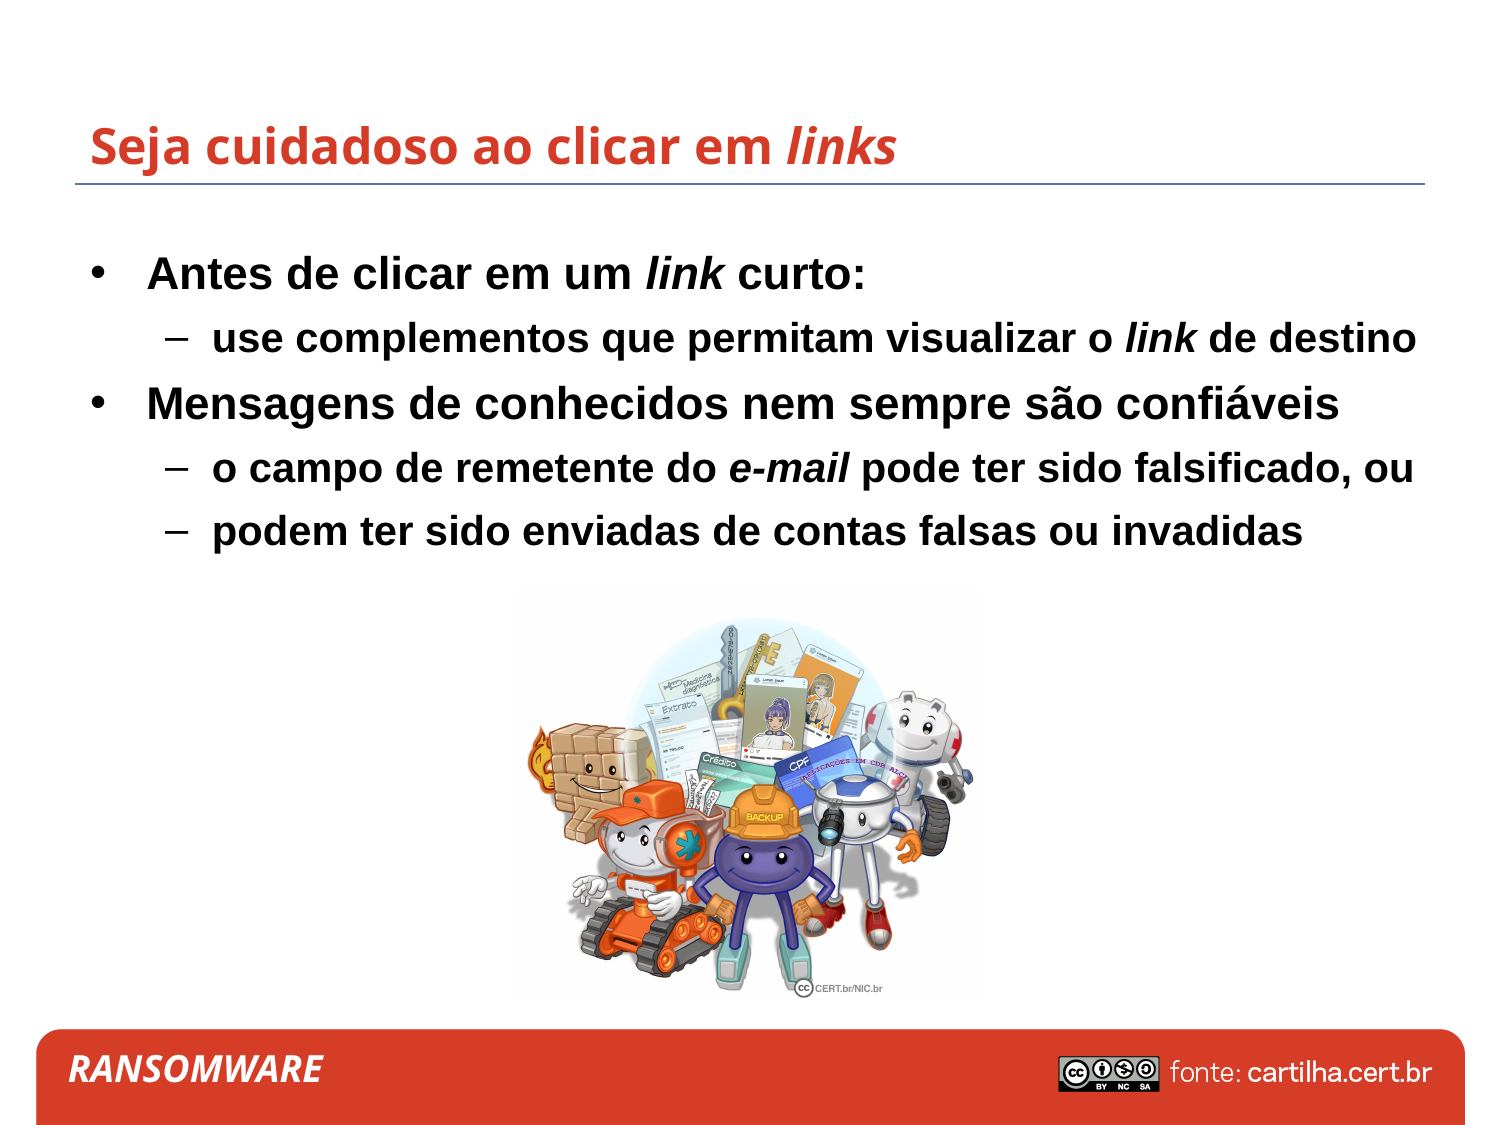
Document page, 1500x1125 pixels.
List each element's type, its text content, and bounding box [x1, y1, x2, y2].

picture [0, 0, 1500, 1125]
list Antes de clicar em um link curto: use complementos que permitam visualizar o link de destino Mensagens de conhecidos nem sempre são confiáveis o campo de remetente do e-mail pode ter sido falsificado, ou podem ter sido enviadas de contas falsas ou invadidas [75, 236, 1447, 979]
title Seja cuidadoso ao clicar em links [75, 54, 1425, 182]
